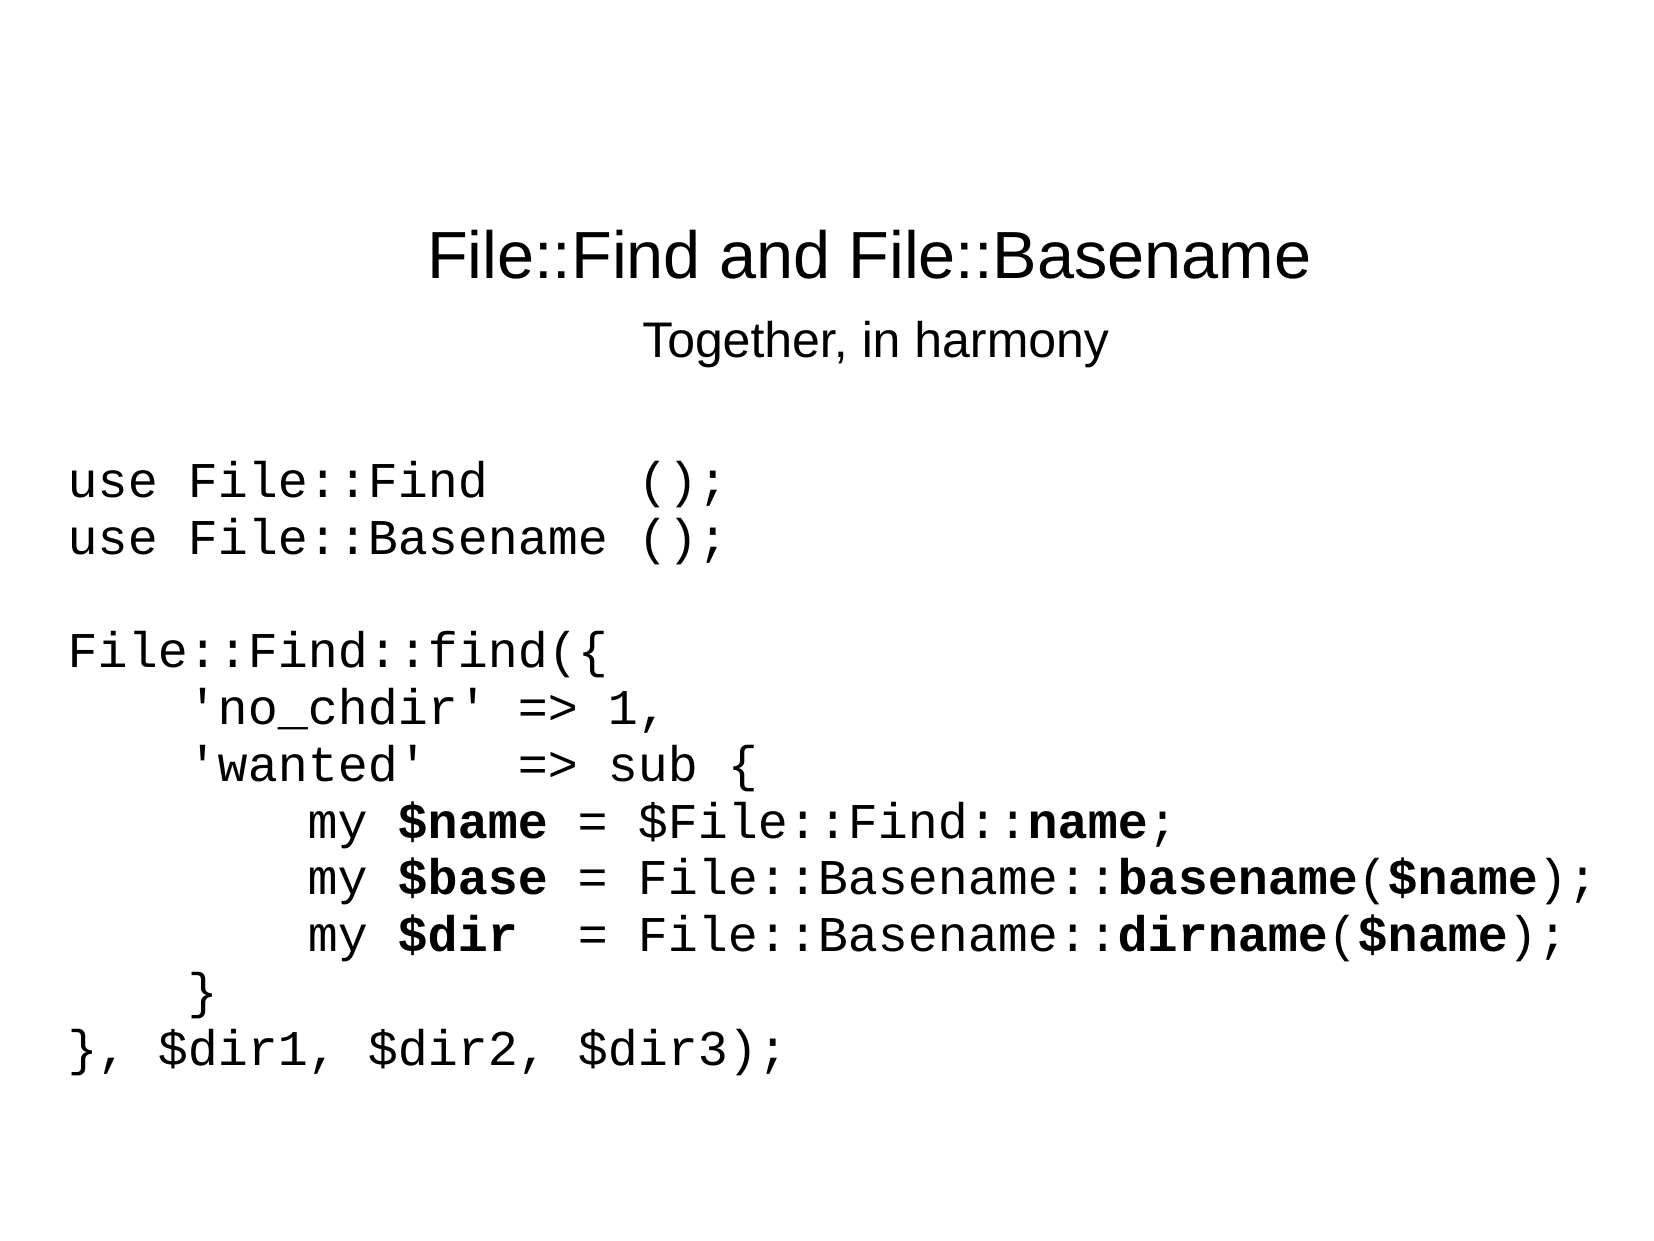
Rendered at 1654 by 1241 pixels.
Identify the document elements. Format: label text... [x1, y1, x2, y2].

text_box use File::Find (); use File::Basename (); File::Find::find({ 'no_chdir' => 1, 'wanted' => sub { my $name = $File::Find::name; my $base = File::Basename::basename($name); my $dir = File::Basename::dirname($name); } }, $dir1, $dir2, $dir3); [52, 448, 1613, 1088]
text_box File::Find and File::Basename [412, 210, 1331, 301]
text_box Together, in harmony [627, 304, 1126, 376]
